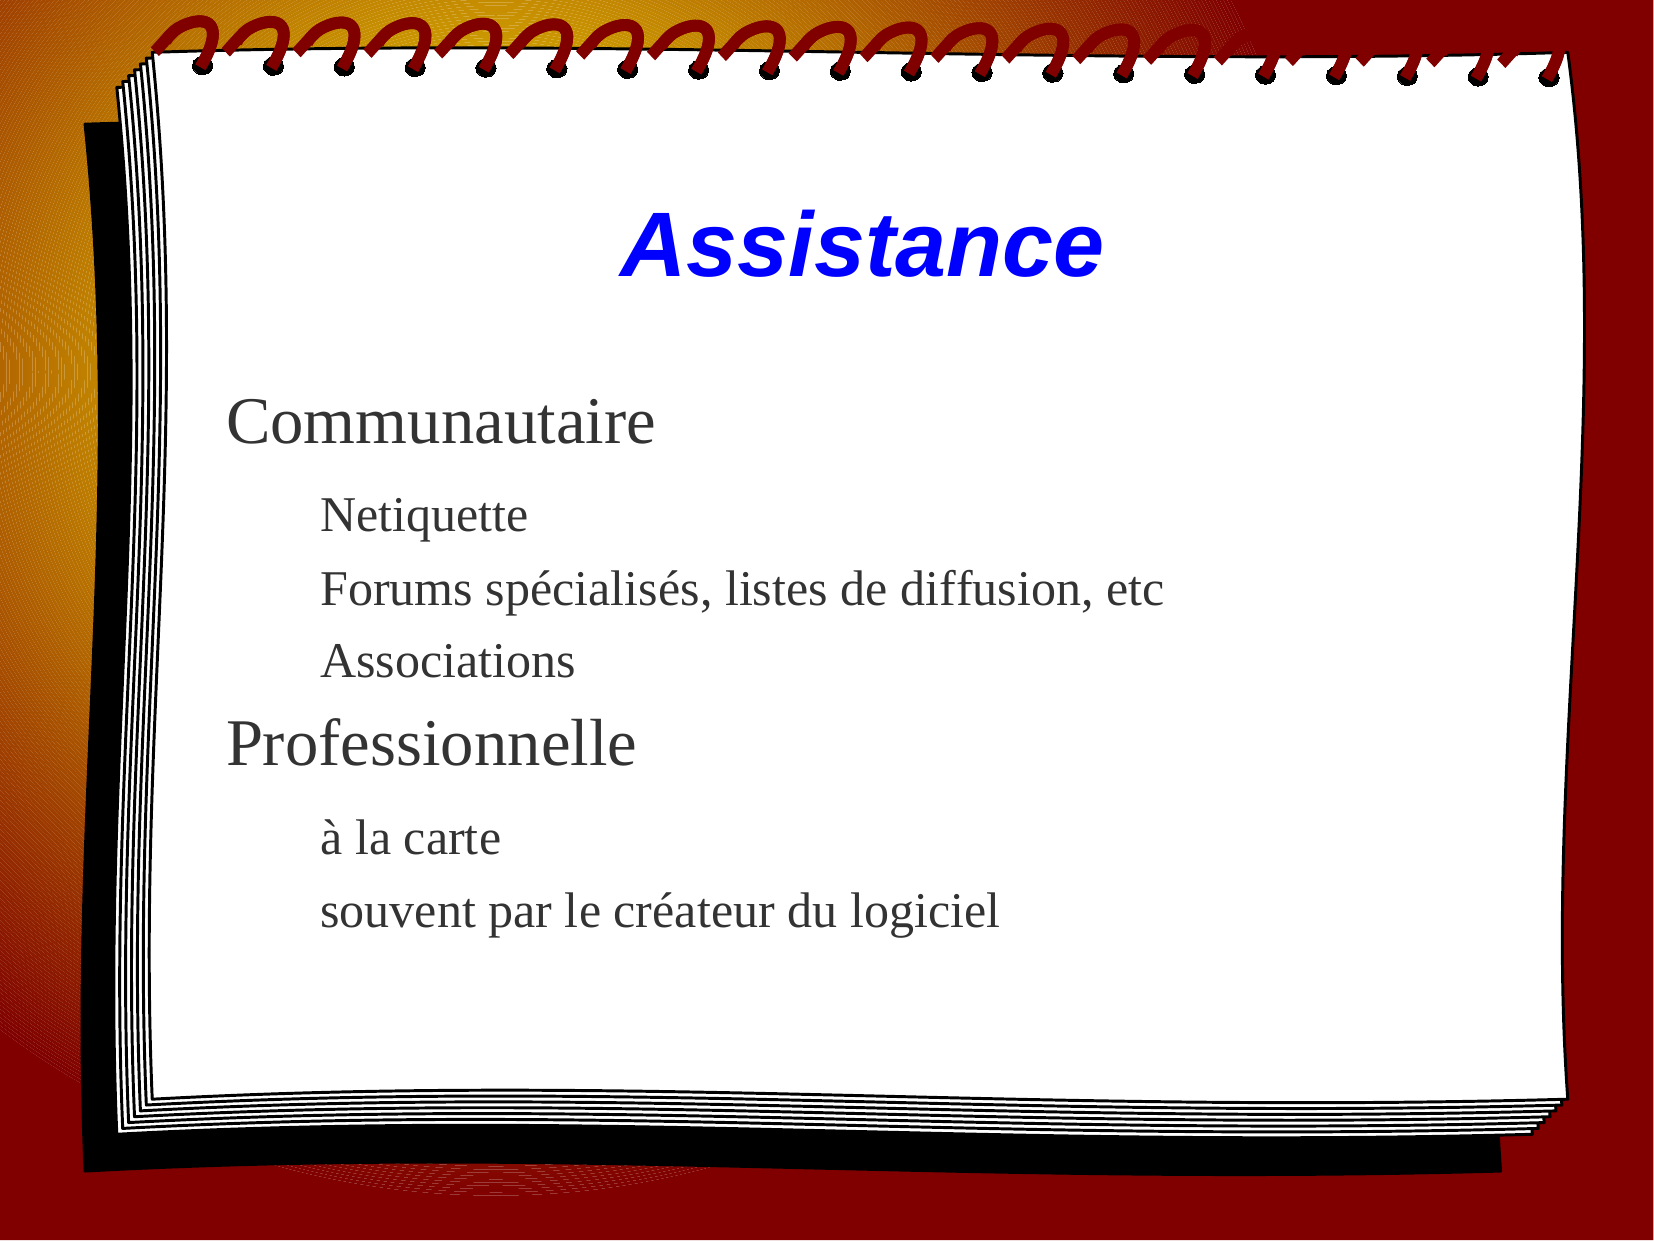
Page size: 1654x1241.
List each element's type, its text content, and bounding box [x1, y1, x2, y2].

list Communautaire Netiquette Forums spécialisés, listes de diffusion, etc Associations Professionnelle à la carte souvent par le créateur du logiciel [214, 383, 1506, 1039]
title Assistance [215, 143, 1511, 346]
